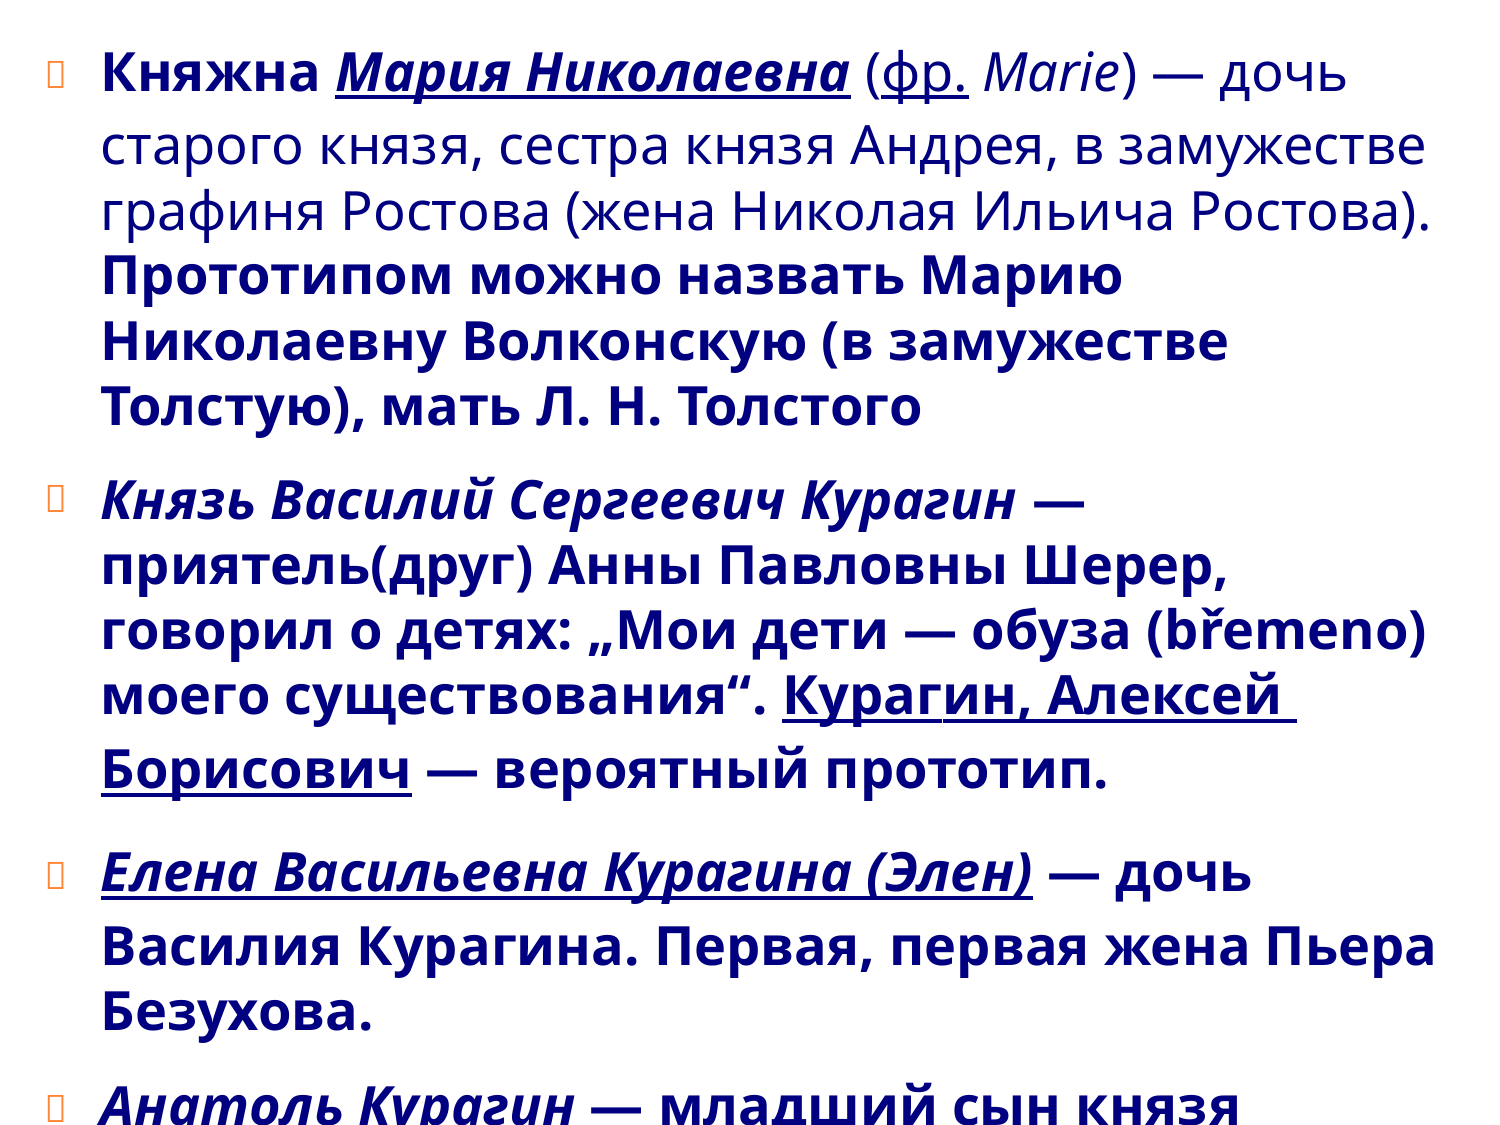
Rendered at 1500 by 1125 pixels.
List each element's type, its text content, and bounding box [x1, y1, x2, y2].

list Княжна Мария Николаевна (фр. Marie) — дочь старого князя, сестра князя Андрея, в замужестве графиня Ростова (жена Николая Ильича Ростова). Прототипом можно назвать Марию Николаевну Волконскую (в замужестве Толстую), мать Л. Н. Толстого Князь Василий Сергеевич Курагин — приятель(друг) Анны Павловны Шерер, говорил о детях: „Мои дети — обуза (břemeno) моего существования“. Курагин, Алексей Борисович — вероятный прототип. Елена Васильевна Курагина (Элен) — дочь Василия Курагина. Первая, первая жена Пьера Безухова. Анатоль Курагин — младший сын князя Василия, развратник, пытался соблазнить Наташу Ростову и увезти её, «беспокойный дурак» по выражению князя Василия. [29, 29, 1455, 1125]
